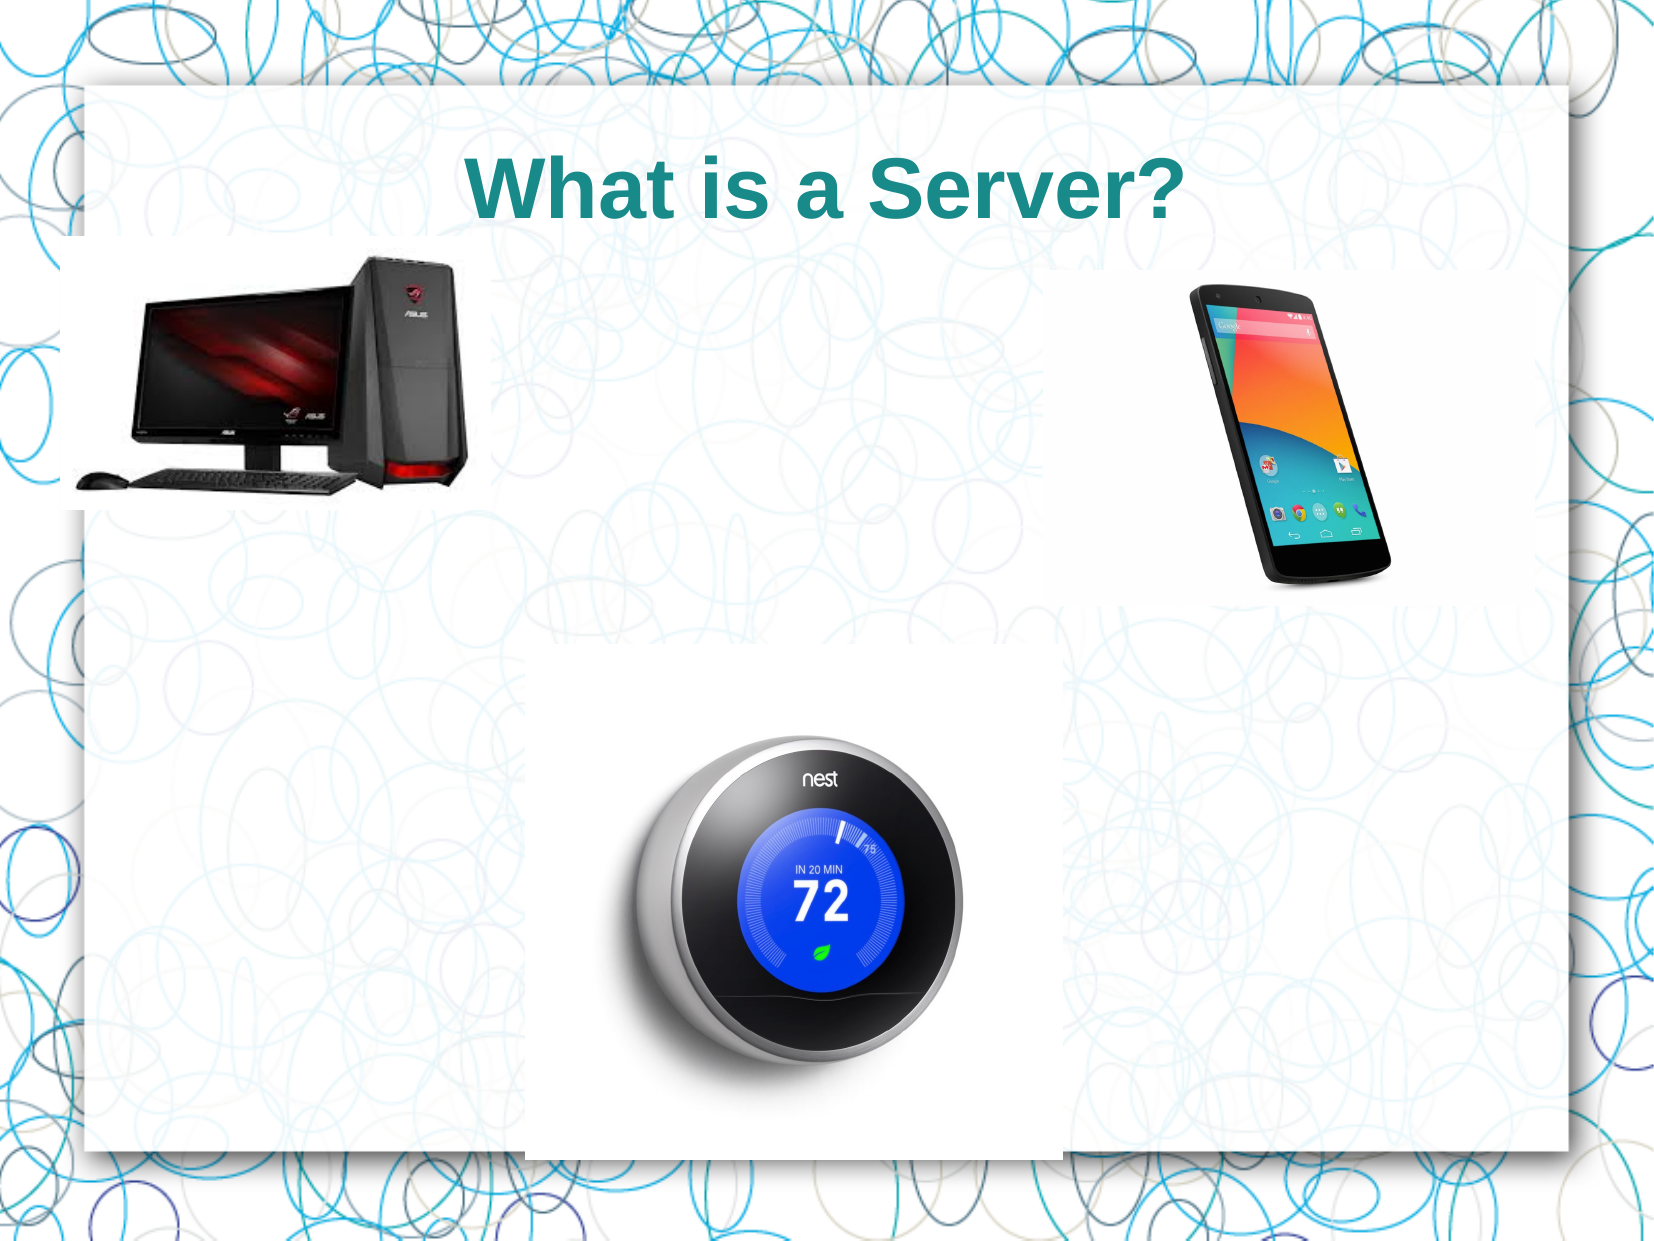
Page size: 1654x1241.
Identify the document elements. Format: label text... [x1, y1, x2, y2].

picture [0, 0, 1654, 1241]
title What is a Server? [82, 84, 1571, 292]
